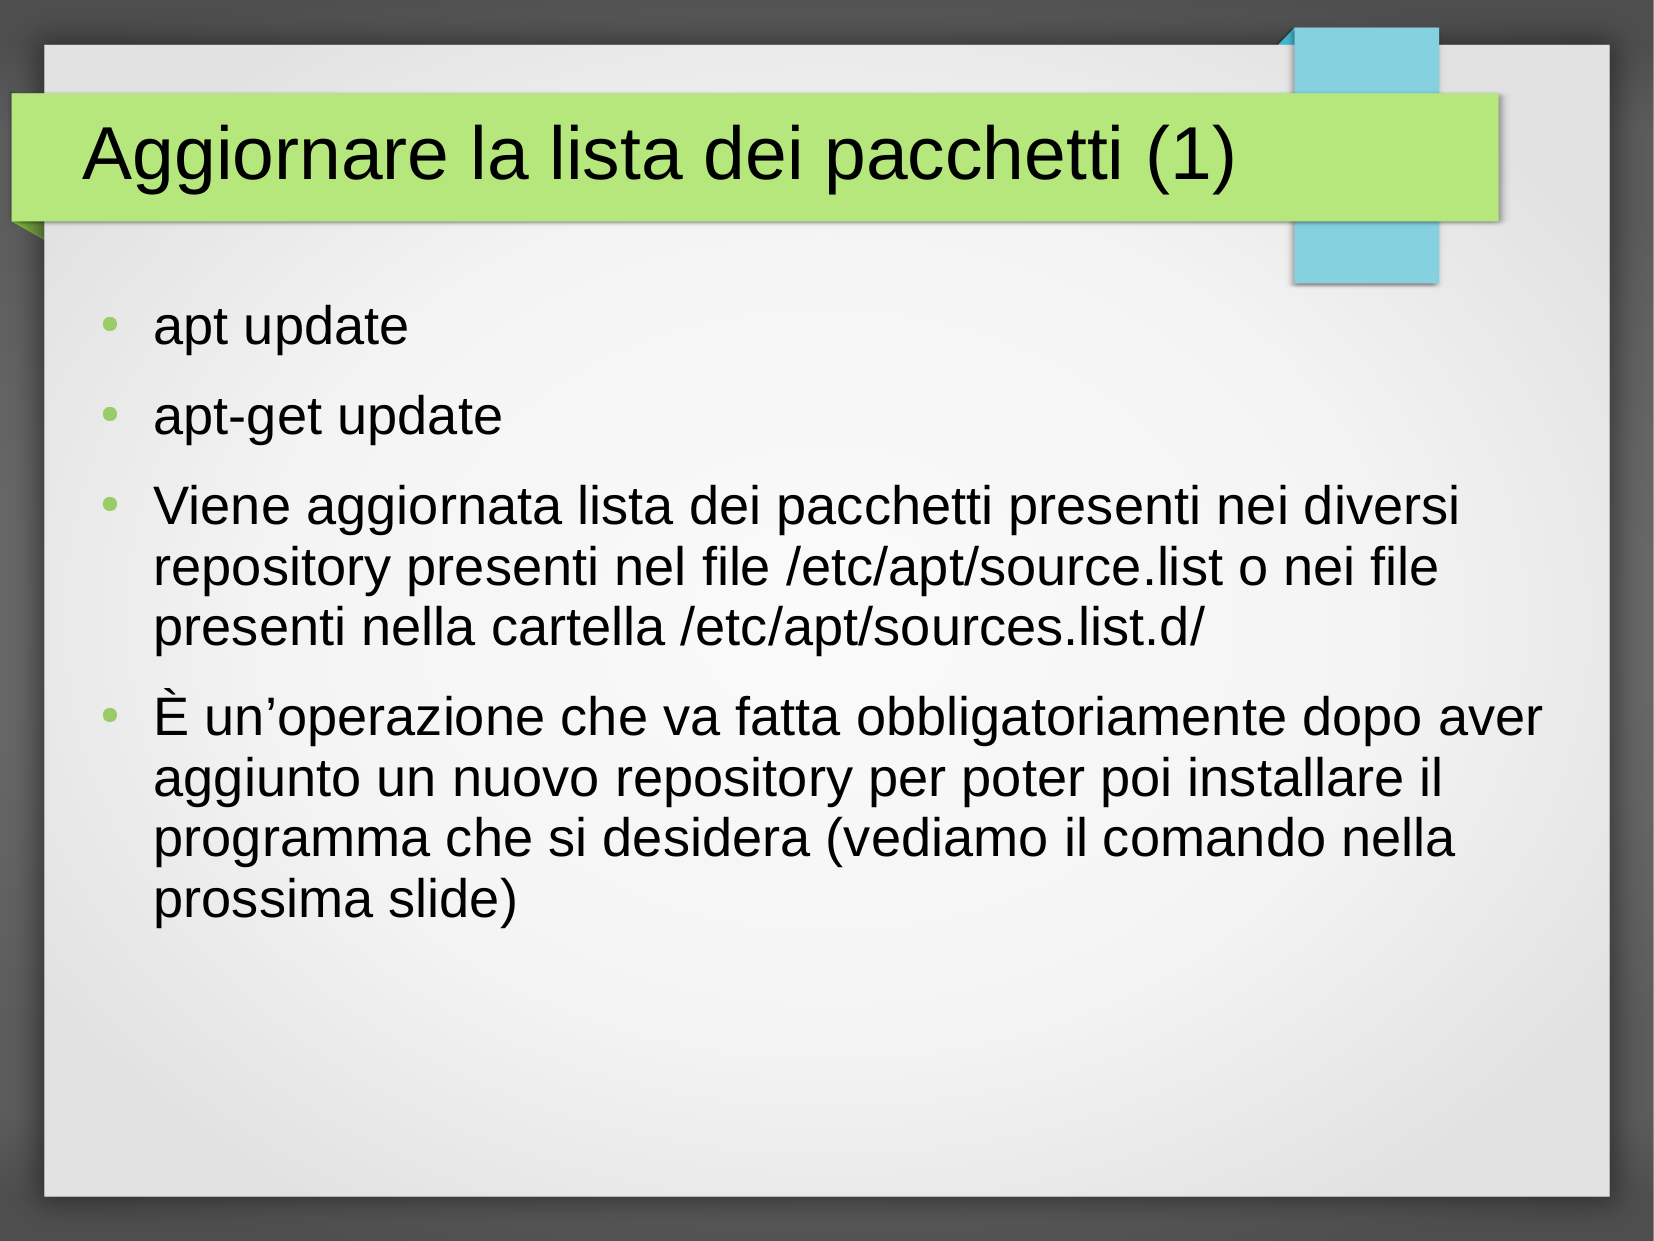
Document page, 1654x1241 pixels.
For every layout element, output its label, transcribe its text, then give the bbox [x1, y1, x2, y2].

list apt update apt-get update Viene aggiornata lista dei pacchetti presenti nei diversi repository presenti nel file /etc/apt/source.list o nei file presenti nella cartella /etc/apt/sources.list.d/ È un’operazione che va fatta obbligatoriamente dopo aver aggiunto un nuovo repository per poter poi installare il programma che si desidera (vediamo il comando nella prossima slide) [82, 295, 1571, 1015]
picture [0, 0, 1654, 1241]
title Aggiornare la lista dei pacchetti (1) [82, 94, 1264, 213]
